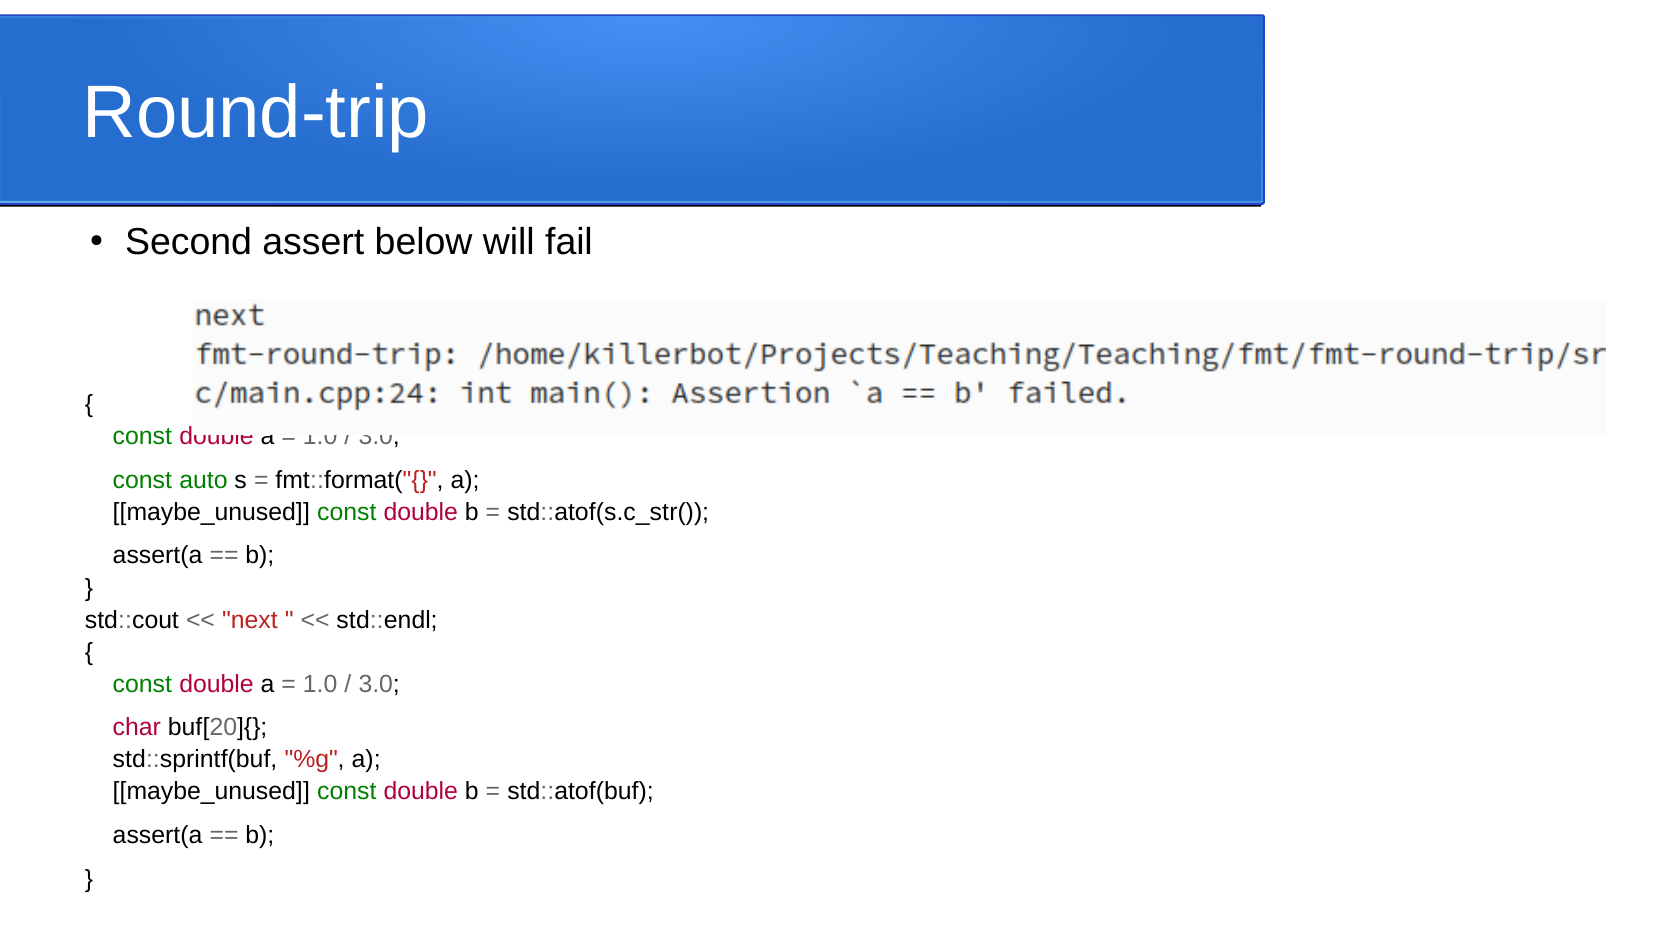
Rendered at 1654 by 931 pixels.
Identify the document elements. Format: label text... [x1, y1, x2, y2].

list { const double a = 1.0 / 3.0; const auto s = fmt::format("{}", a); [[maybe_unused]] const double b = std::atof(s.c_str()); assert(a == b); } std::cout << "next " << std::endl; { const double a = 1.0 / 3.0; char buf[20]{}; std::sprintf(buf, "%g", a); [[maybe_unused]] const double b = std::atof(buf); assert(a == b); } [56, 390, 1636, 901]
title Round-trip [82, 29, 1235, 196]
picture [193, 299, 1606, 435]
text_box Second assert below will fail [75, 213, 1546, 406]
